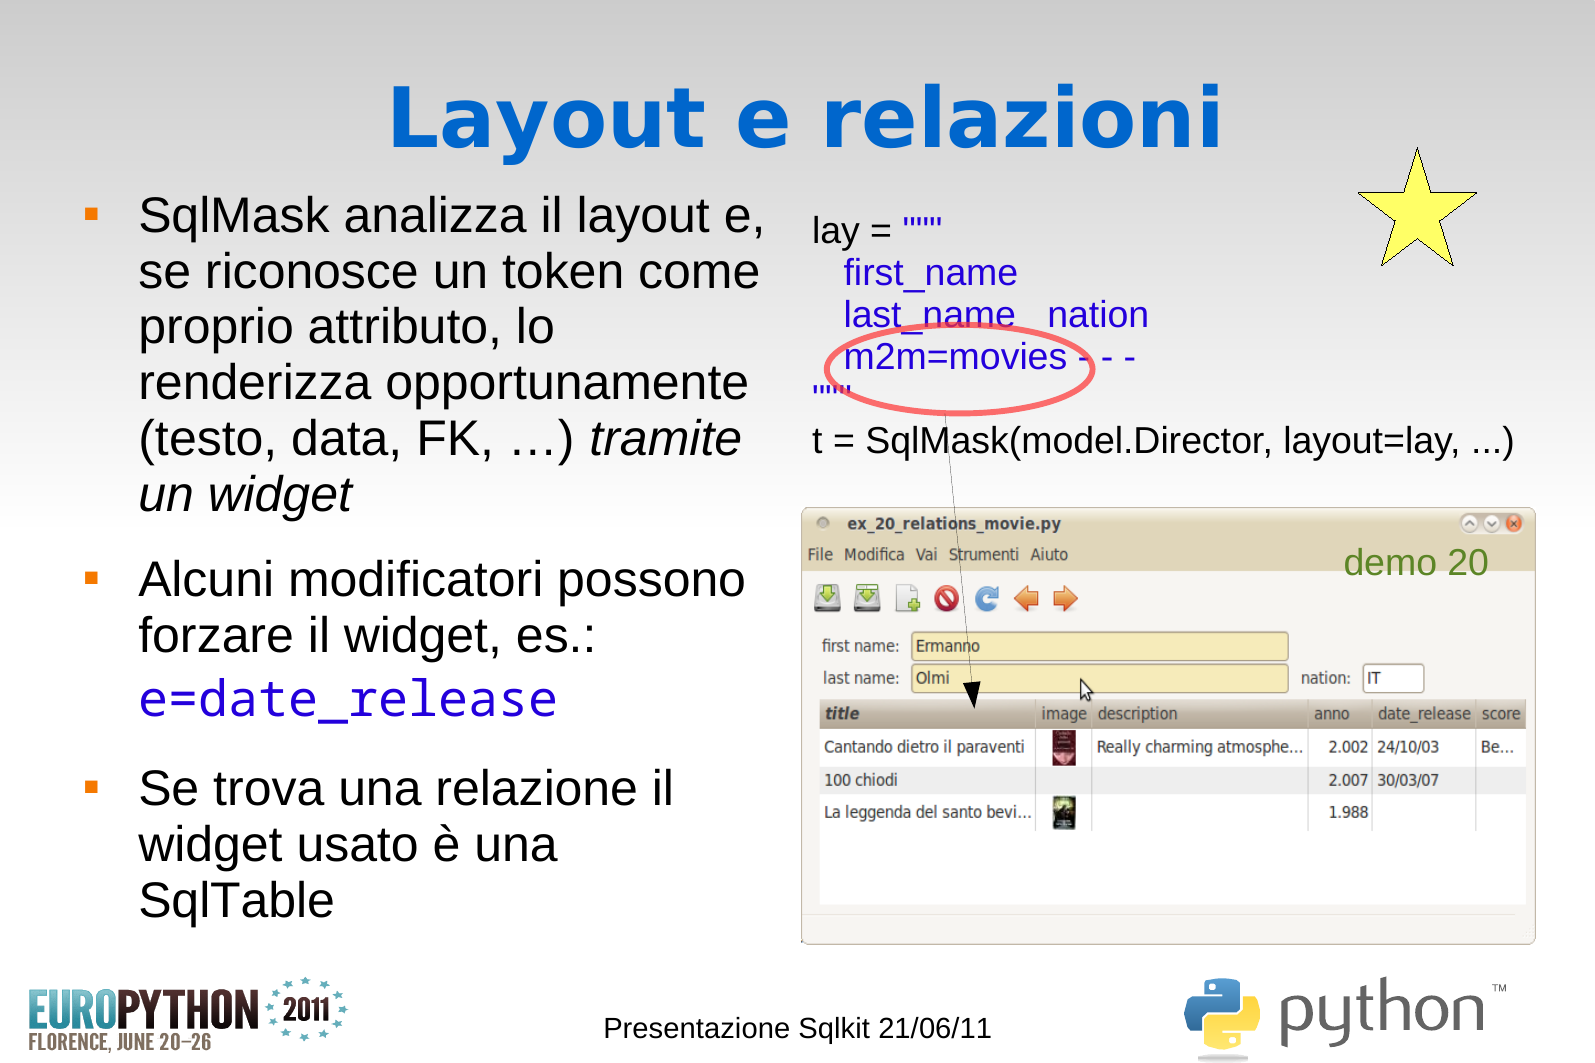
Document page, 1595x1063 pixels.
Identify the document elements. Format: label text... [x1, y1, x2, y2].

text_box [826, 324, 1093, 414]
picture [801, 507, 1536, 945]
text_box demo 20 [1328, 533, 1504, 591]
text_box [1358, 147, 1477, 266]
text_box lay = """ first_name last_name nation m2m=movies - - - """ t = SqlMask(model.Director, layout=lay, ...) [797, 202, 1581, 512]
list SqlMask analizza il layout e, se riconosce un token come proprio attributo, lo renderizza opportunamente (testo, data, FK, …) tramite un widget Alcuni modificatori possono forzare il widget, es.: e=date_release Se trova una relazione il widget usato è una SqlTable [67, 187, 768, 945]
title Layout e relazioni [88, 29, 1524, 208]
picture [29, 974, 355, 1058]
